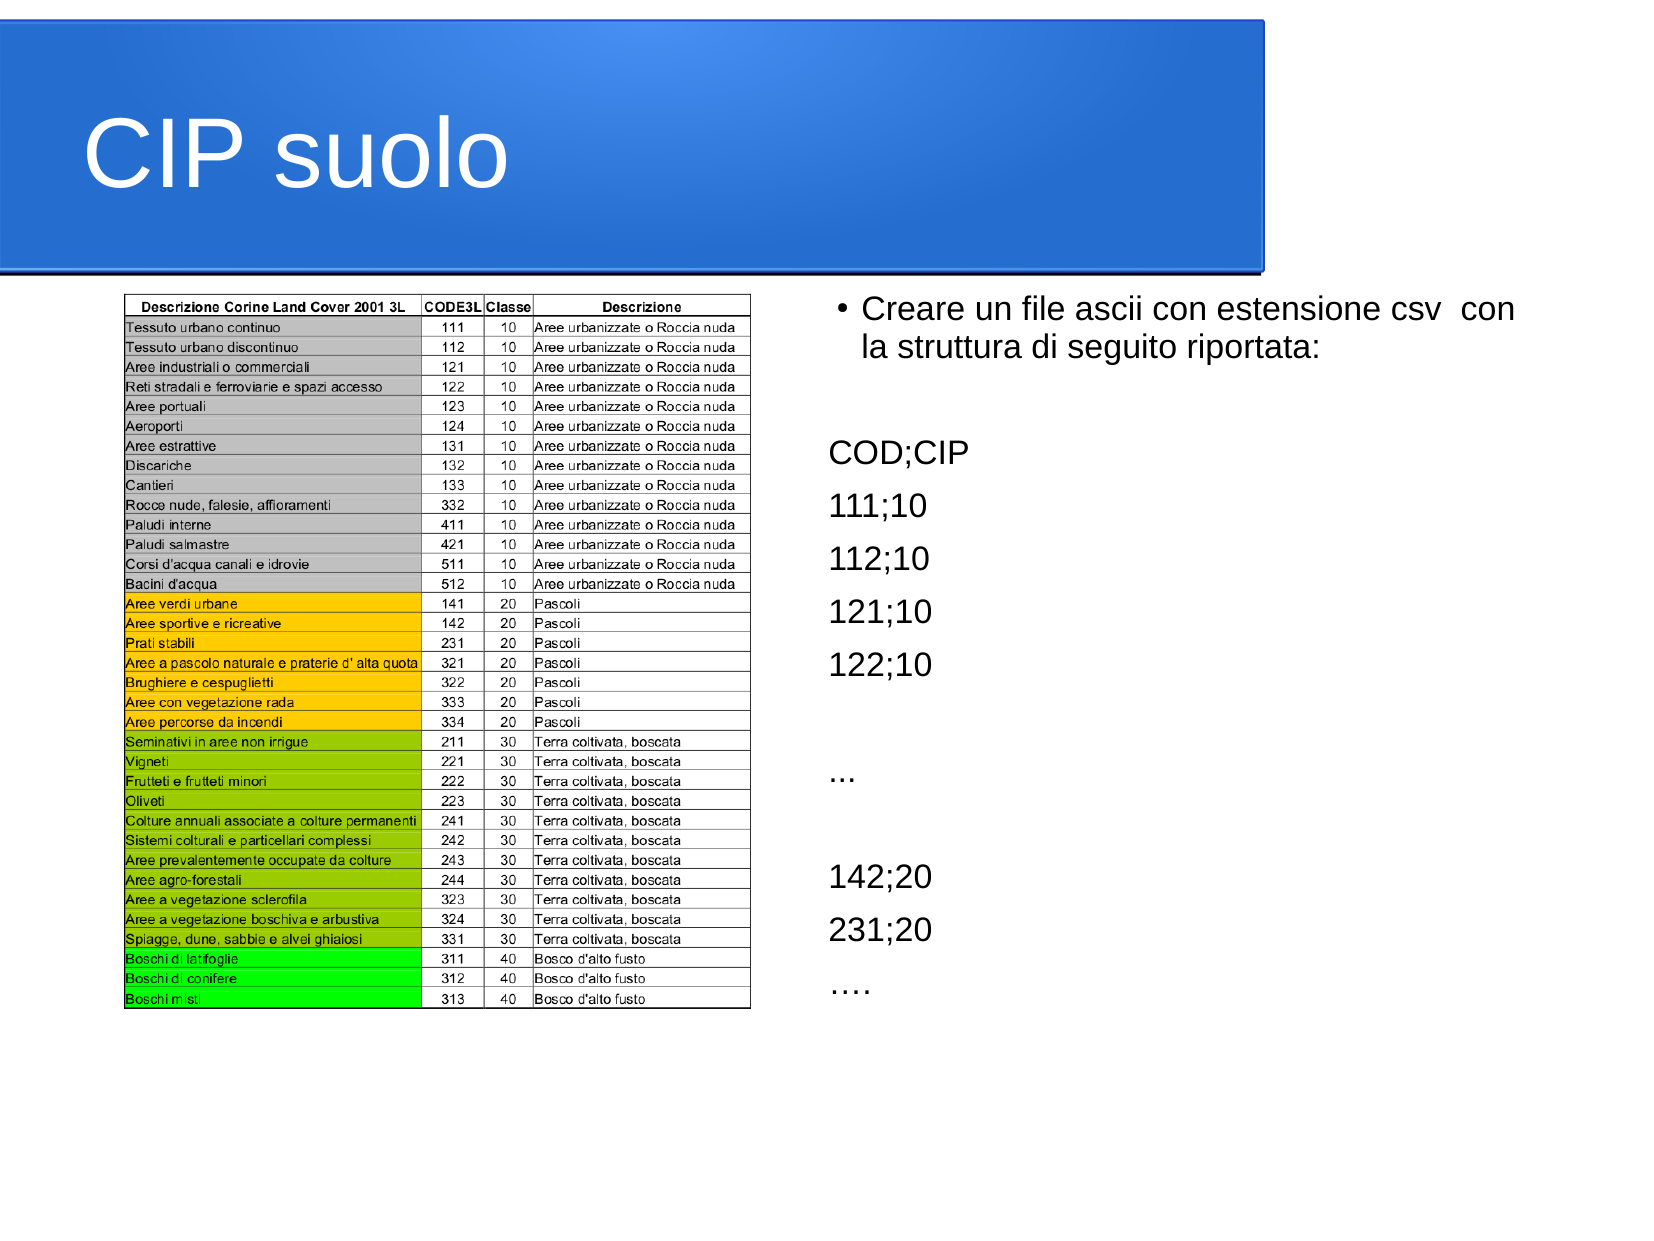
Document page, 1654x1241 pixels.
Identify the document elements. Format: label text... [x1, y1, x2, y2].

title CIP suolo [82, 49, 1250, 257]
picture [121, 290, 755, 1010]
list Creare un file ascii con estensione csv con la struttura di seguito riportata: COD;CIP 111;10 112;10 121;10 122;10 ... 142;20 231;20 …. [828, 290, 1539, 1010]
